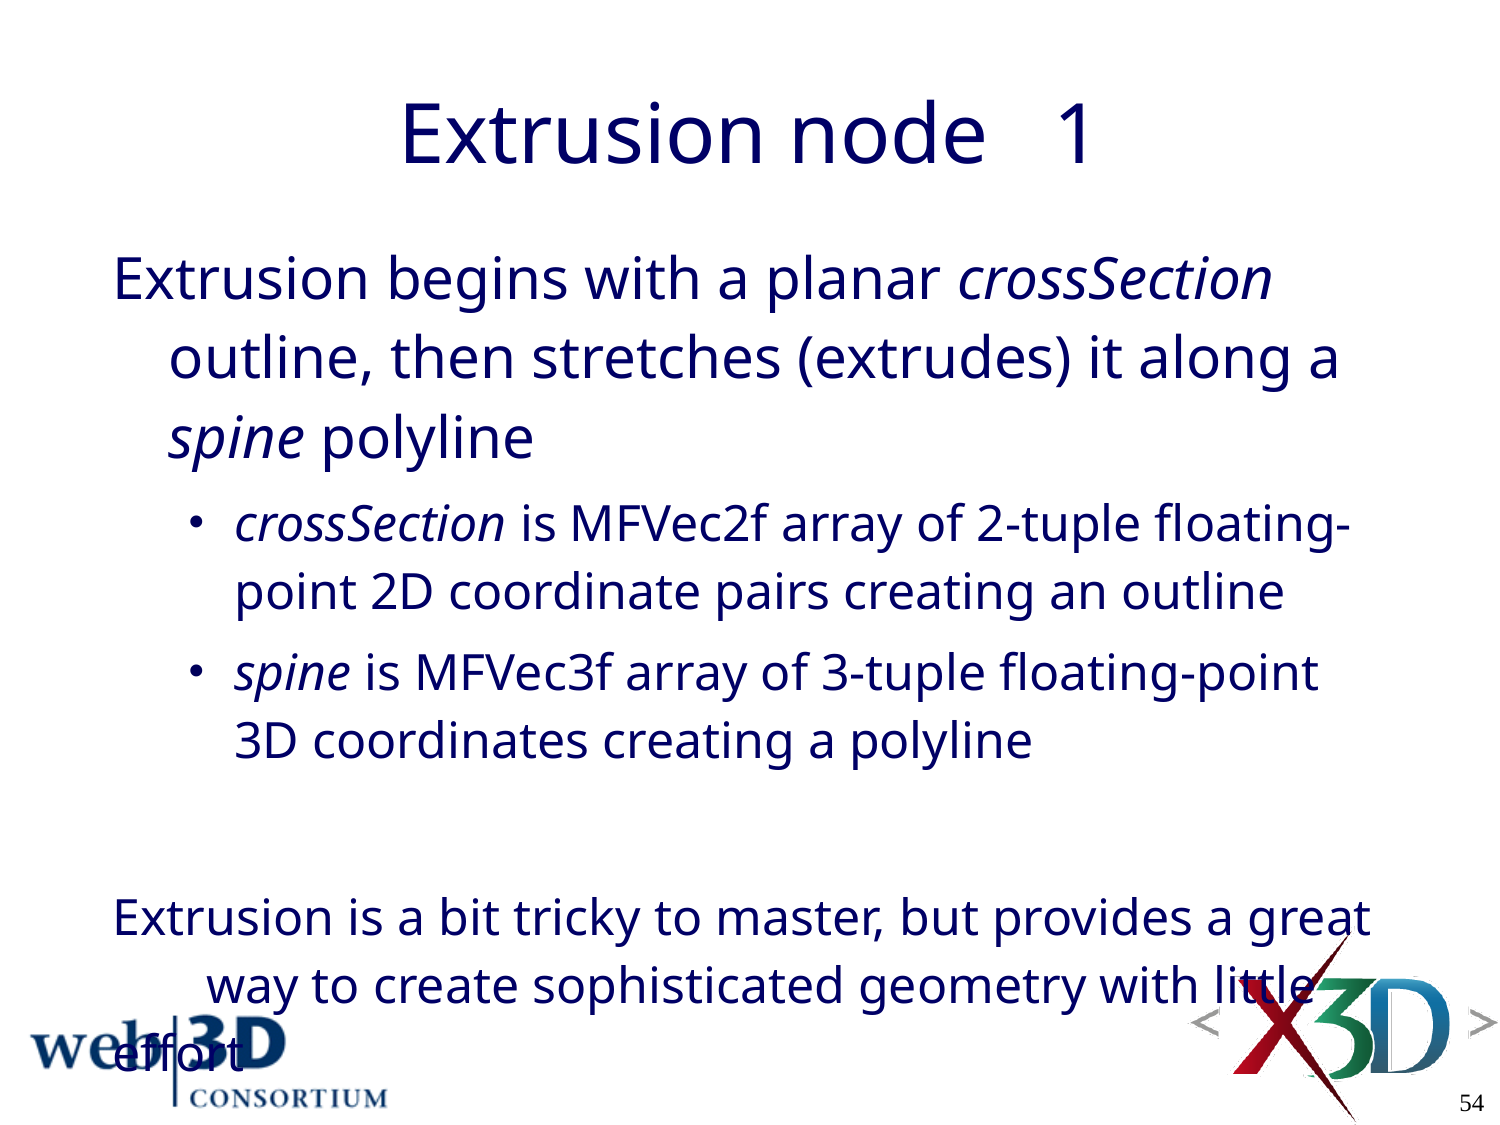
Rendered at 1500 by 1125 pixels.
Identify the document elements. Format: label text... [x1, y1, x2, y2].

picture [1187, 926, 1500, 1125]
picture [12, 998, 413, 1118]
title Extrusion node 1 [112, 37, 1388, 226]
list Extrusion begins with a planar crossSection outline, then stretches (extrudes) it along a spine polyline crossSection is MFVec2f array of 2-tuple floating-point 2D coordinate pairs creating an outline spine is MFVec3f array of 3-tuple floating-point 3D coordinates creating a polyline Extrusion is a bit tricky to master, but provides a great way to create sophisticated geometry with little effort [112, 237, 1388, 986]
